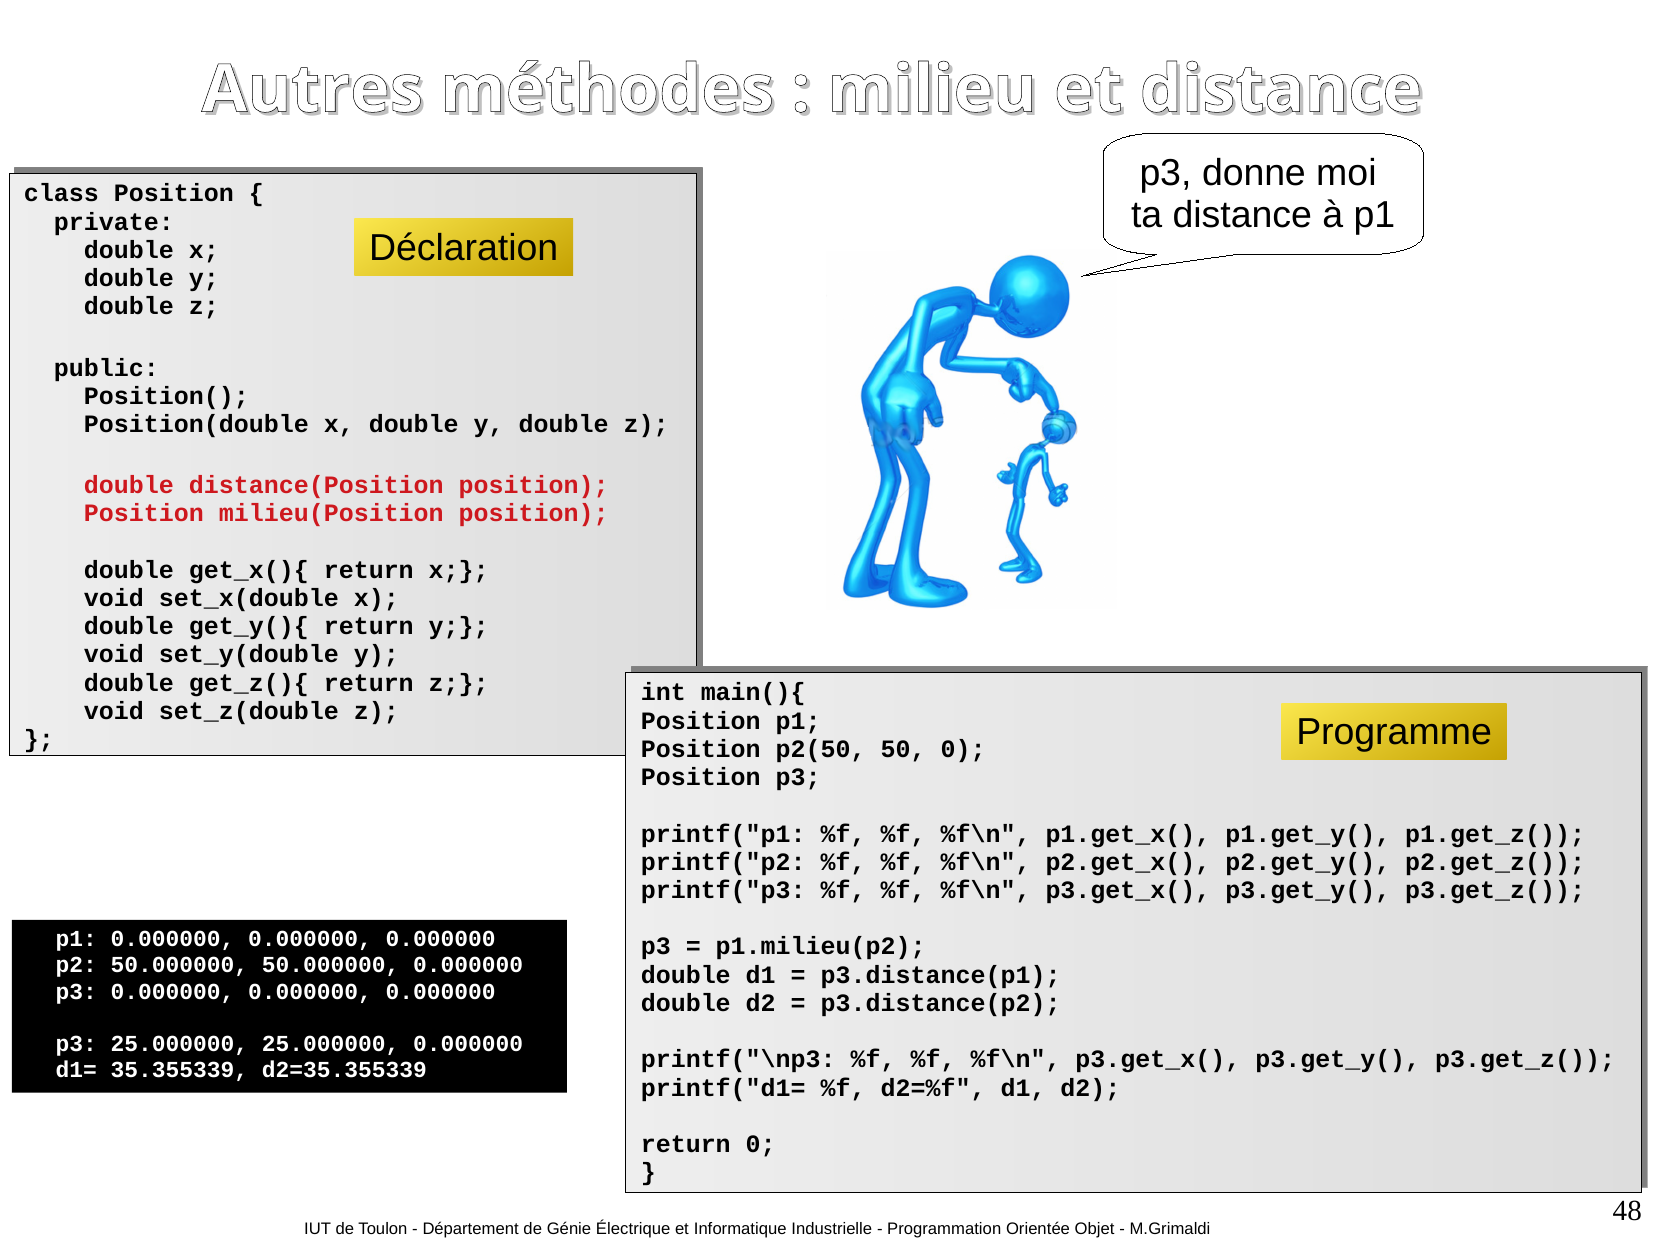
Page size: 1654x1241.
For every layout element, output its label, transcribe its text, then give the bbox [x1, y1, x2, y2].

title Autres méthodes : milieu et distance [76, 0, 1565, 190]
text_box p3, donne moi ta distance à p1 [1081, 133, 1424, 277]
text_box class Position { private: double x; double y; double z; public: Position(); Position(double x, double y, double z); double distance(Position position); Position milieu(Position position); double get_x(){ return x;}; void set_x(double x); double get_y(){ return y;}; void set_y(double y); double get_z(){ return z;}; void set_z(double z); }; [9, 173, 697, 756]
picture [826, 249, 1117, 610]
text_box p1: 0.000000, 0.000000, 0.000000 p2: 50.000000, 50.000000, 0.000000 p3: 0.000000, 0.000000, 0.000000 p3: 25.000000, 25.000000, 0.000000 d1= 35.355339, d2=35.355339 [11, 919, 567, 1093]
text_box Déclaration [354, 218, 574, 276]
text_box Programme [1281, 703, 1507, 760]
text_box int main(){ Position p1; Position p2(50, 50, 0); Position p3; printf("p1: %f, %f, %f\n", p1.get_x(), p1.get_y(), p1.get_z()); printf("p2: %f, %f, %f\n", p2.get_x(), p2.get_y(), p2.get_z()); printf("p3: %f, %f, %f\n", p3.get_x(), p3.get_y(), p3.get_z()); p3 = p1.milieu(p2); double d1 = p3.distance(p1); double d2 = p3.distance(p2); printf("\np3: %f, %f, %f\n", p3.get_x(), p3.get_y(), p3.get_z()); printf("d1= %f, d2=%f", d1, d2); return 0; } [625, 672, 1642, 1193]
